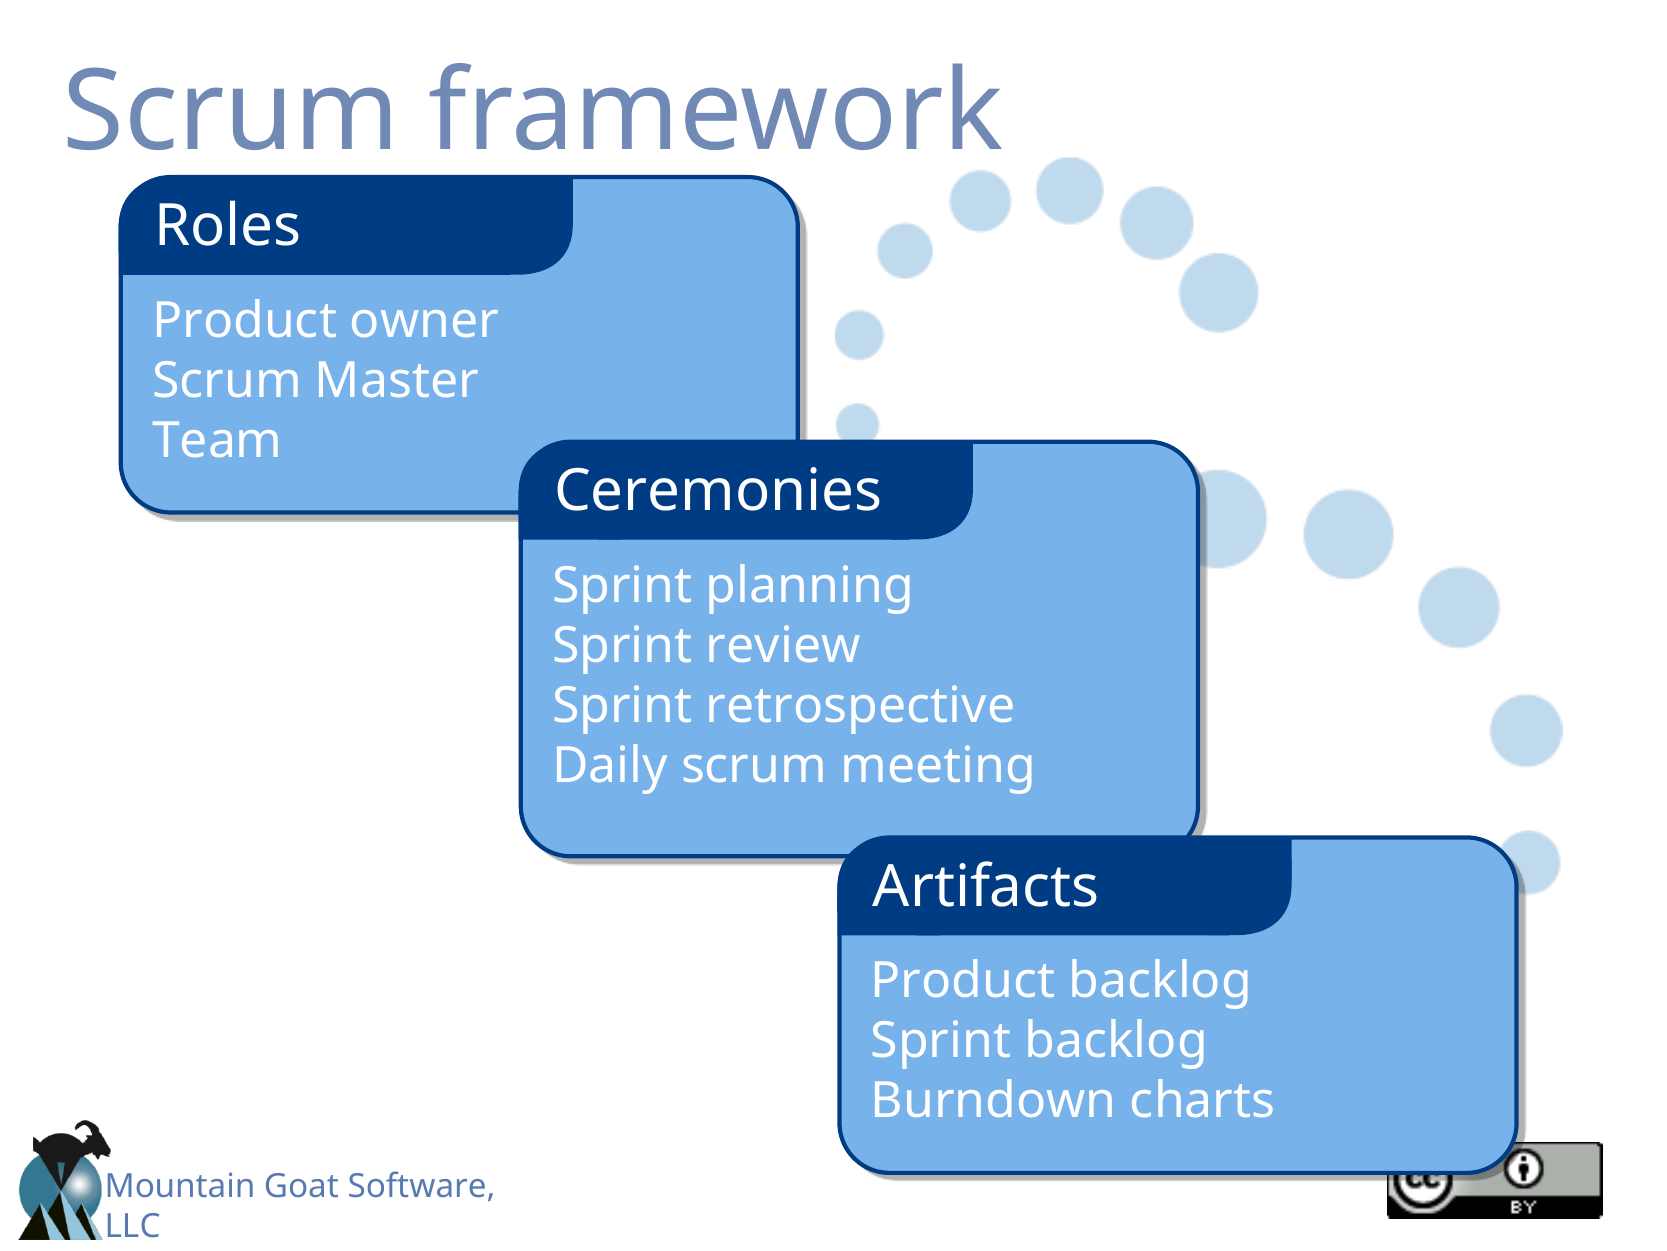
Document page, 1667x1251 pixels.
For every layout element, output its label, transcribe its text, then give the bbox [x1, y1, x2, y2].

text_box Ceremonies [545, 443, 934, 536]
text_box Sprint planning Sprint review Sprint retrospective Daily scrum meeting [543, 543, 1148, 828]
text_box [118, 177, 1517, 1173]
picture [18, 1120, 111, 1240]
text_box Product backlog Sprint backlog Burndown charts [862, 939, 1482, 1157]
picture [835, 194, 1563, 1096]
title Scrum framework [56, 18, 1609, 194]
text_box Roles [145, 179, 494, 271]
picture [835, 857, 845, 1096]
text_box Product owner Scrum Master Team [143, 279, 605, 496]
picture [1387, 1142, 1603, 1219]
text_box Artifacts [864, 839, 1213, 932]
